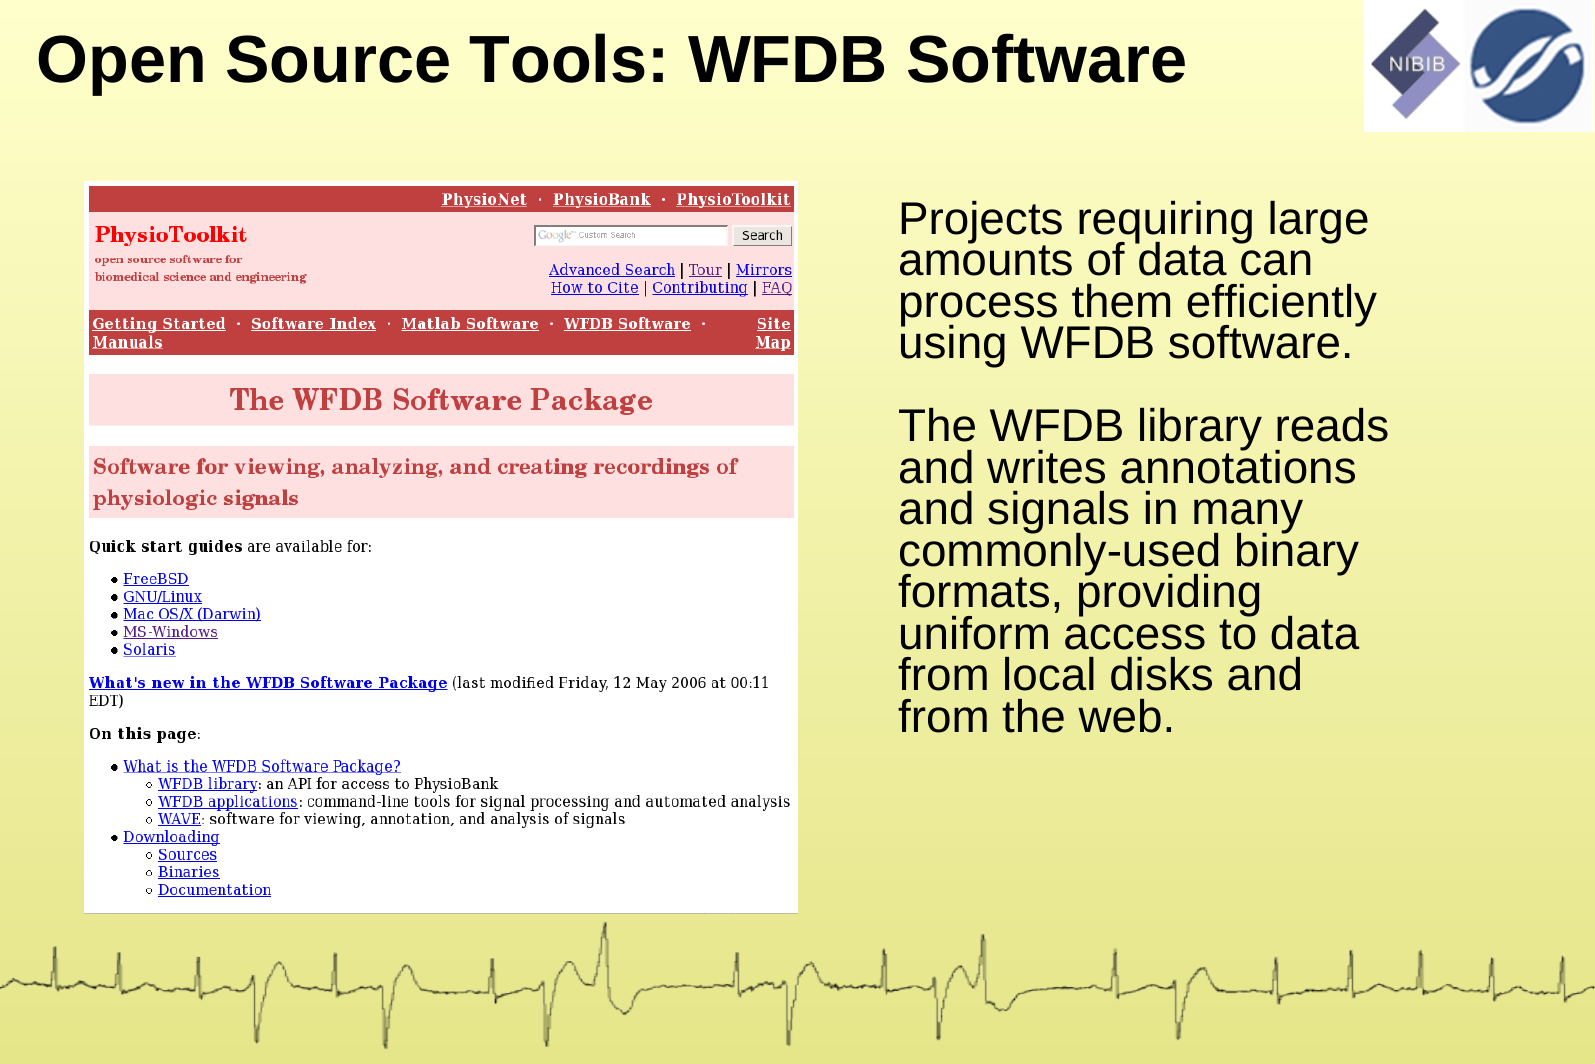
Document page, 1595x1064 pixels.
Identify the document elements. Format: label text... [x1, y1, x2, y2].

picture [0, 181, 1595, 1064]
picture [1364, 0, 1595, 132]
text_box Projects requiring large amounts of data can process them efficiently using WFDB software. The WFDB library reads and writes annotations and signals in many commonly-used binary formats, providing uniform access to data from local disks and from the web. [884, 194, 1414, 763]
text_box Open Source Tools: WFDB Software [21, 26, 1205, 103]
